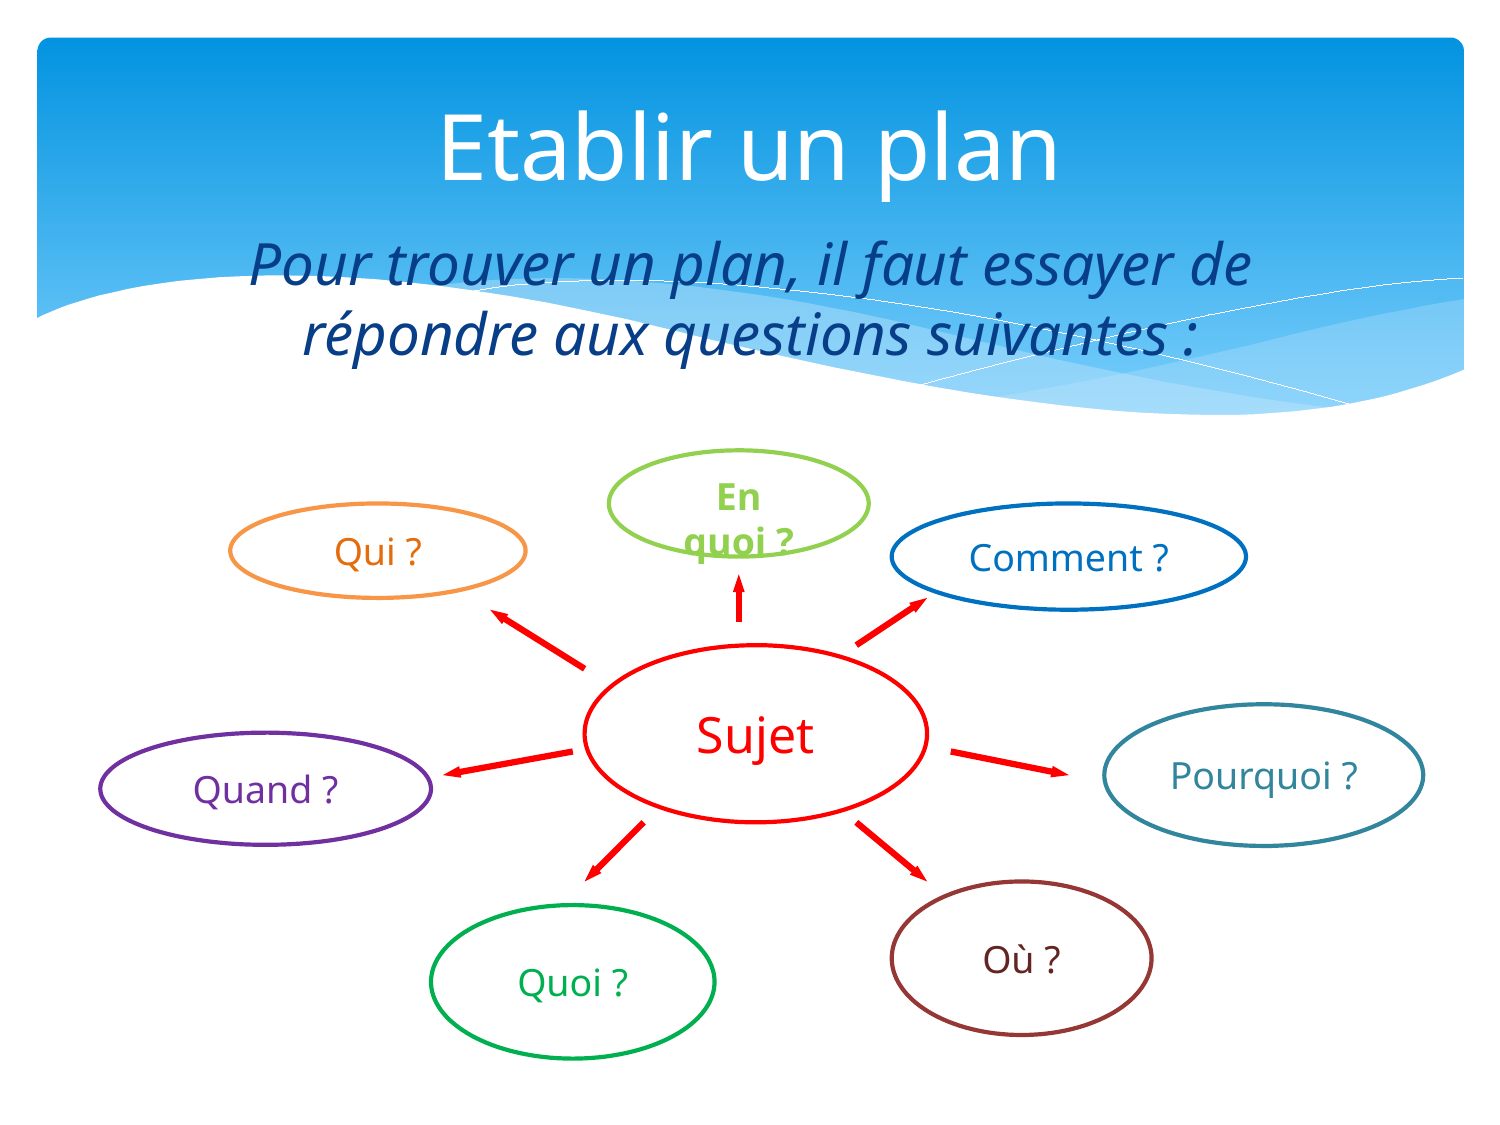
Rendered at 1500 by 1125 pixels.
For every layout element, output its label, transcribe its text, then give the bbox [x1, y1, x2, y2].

text_box Quand ? [100, 732, 431, 845]
text_box Qui ? [230, 503, 526, 598]
text_box Pourquoi ? [1104, 704, 1424, 846]
title Etablir un plan [75, 55, 1426, 232]
list Pour trouver un plan, il faut essayer de répondre aux questions suivantes : [143, 232, 1359, 1005]
text_box Où ? [891, 881, 1152, 1036]
text_box Comment ? [891, 503, 1246, 610]
text_box En quoi ? [608, 450, 869, 557]
text_box Quoi ? [430, 905, 715, 1059]
text_box Sujet [584, 645, 928, 823]
